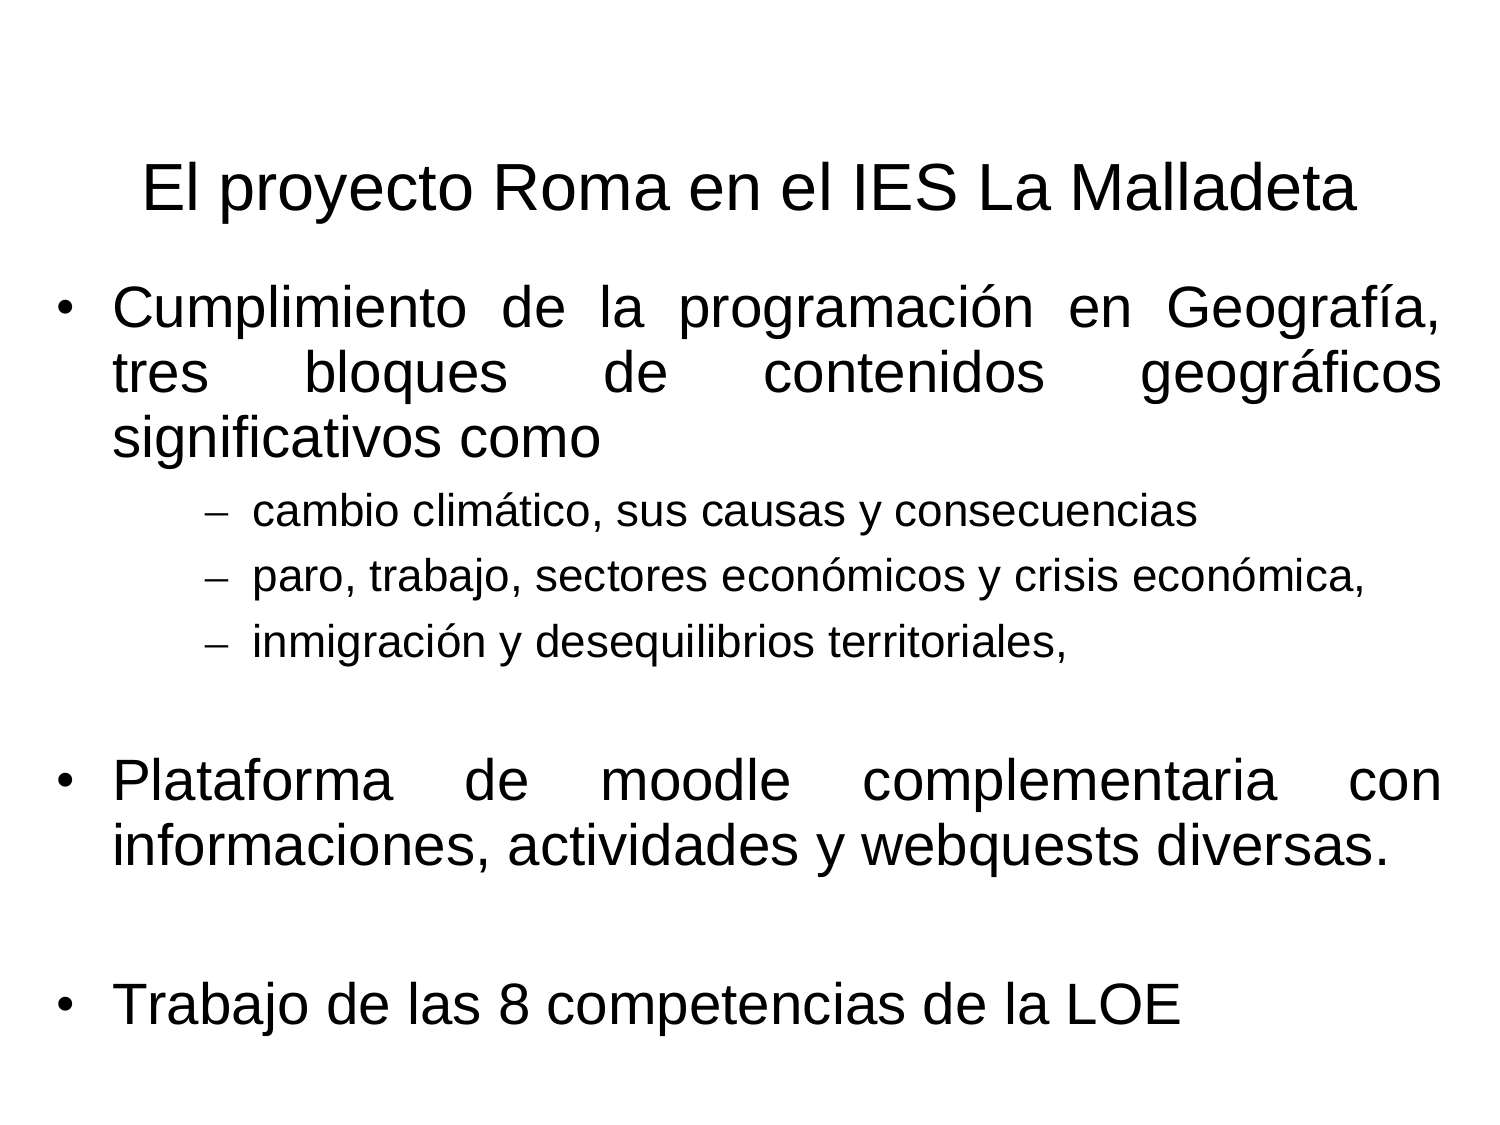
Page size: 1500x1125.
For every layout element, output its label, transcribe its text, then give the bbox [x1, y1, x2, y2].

list Cumplimiento de la programación en Geografía, tres bloques de contenidos geográficos significativos como cambio climático, sus causas y consecuencias paro, trabajo, sectores económicos y crisis económica, inmigración y desequilibrios territoriales, Plataforma de moodle complementaria con informaciones, actividades y webquests diversas. Trabajo de las 8 competencias de la LOE [41, 267, 1459, 1123]
title El proyecto Roma en el IES La Malladeta [75, 75, 1426, 267]
